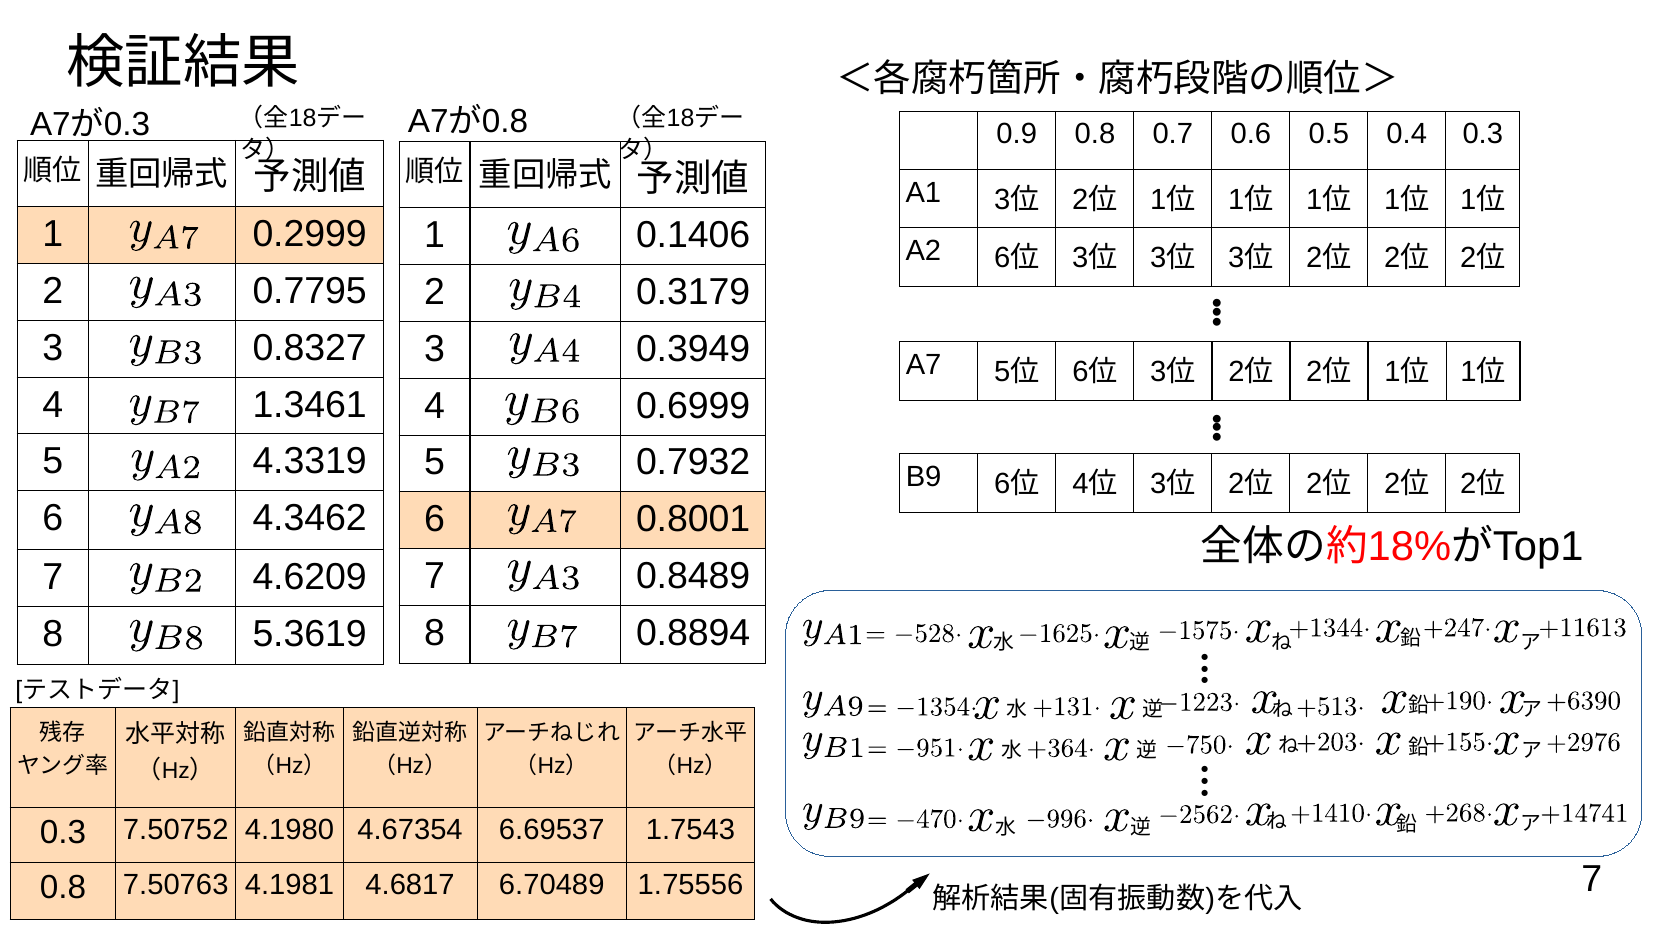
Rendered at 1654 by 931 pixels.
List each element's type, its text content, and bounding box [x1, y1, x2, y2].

picture [868, 738, 962, 757]
text_box ・ [1198, 301, 1230, 319]
picture [1289, 618, 1369, 639]
table_header 予測値 [236, 154, 383, 206]
picture [1104, 809, 1130, 832]
text_box ・ [1198, 395, 1230, 416]
picture [1246, 620, 1256, 643]
text_box 解析結果(固有振動数)を代入 [814, 855, 1347, 931]
text_box 鉛 [1393, 727, 1453, 768]
table_cell 3位 [1134, 228, 1211, 286]
table_cell A2 [900, 228, 977, 286]
table_header 鉛直逆対称（Hz） [344, 708, 477, 807]
table_header 予測値 [621, 142, 765, 207]
picture [1547, 732, 1620, 754]
table_cell 0.3179 [621, 265, 765, 321]
table_header 重回帰式 [471, 148, 620, 207]
table_cell [89, 378, 235, 433]
picture [129, 448, 201, 483]
picture [1547, 691, 1620, 712]
table_cell 4.3319 [236, 434, 383, 490]
text_box 鉛 [1386, 614, 1446, 660]
text_box ア [1507, 726, 1567, 778]
picture [129, 504, 201, 537]
text_box [テストデータ] [0, 655, 254, 721]
text_box ね [1263, 737, 1323, 772]
picture [129, 562, 201, 595]
table_cell 4 [18, 378, 88, 433]
picture [968, 809, 994, 832]
table_header 0.3 [1446, 112, 1519, 169]
table_header 重回帰式 [89, 150, 235, 206]
table_cell 1.3461 [236, 378, 383, 433]
table_cell 2位 [1056, 170, 1133, 227]
table_header A7 [900, 342, 977, 400]
table_header 2位 [1291, 342, 1367, 400]
table_header 3位 [1134, 342, 1211, 400]
picture [1375, 803, 1401, 826]
table_cell [89, 550, 235, 606]
table_cell [471, 322, 620, 378]
table_cell 3位 [1212, 228, 1289, 286]
table_header 順位 [400, 148, 469, 207]
table_cell 6位 [978, 228, 1055, 286]
table_header 水平対称 （Hz） [116, 721, 235, 807]
text_box 鉛 [1381, 799, 1441, 845]
table_header 残存 ヤング率 [11, 721, 115, 807]
text_box ＜各腐朽箇所・腐朽段階の順位＞ [755, 47, 1406, 107]
table_cell 6.69537 [478, 808, 626, 862]
text_box （全18データ） [147, 88, 384, 154]
table_cell [89, 264, 235, 320]
picture [129, 276, 201, 309]
table_header 2位 [1290, 454, 1367, 512]
table_cell 2 [18, 264, 88, 320]
picture [1297, 697, 1363, 718]
text_box ・ [1175, 750, 1235, 788]
table_cell 4.1981 [236, 863, 343, 919]
text_box 逆 [1114, 618, 1174, 670]
table_cell [471, 606, 620, 663]
text_box ね [1257, 685, 1317, 737]
table_header 2位 [1446, 454, 1519, 512]
table_cell 4.6209 [236, 550, 383, 606]
picture [1500, 691, 1507, 714]
table_cell 5 [18, 434, 88, 490]
picture [803, 803, 864, 831]
text_box 鉛 [1393, 681, 1453, 727]
text_box ア [1505, 618, 1565, 670]
picture [1426, 732, 1492, 753]
text_box 水 [980, 803, 1040, 855]
picture [1033, 697, 1099, 718]
picture [507, 221, 579, 254]
picture [1246, 732, 1271, 755]
table_cell 2位 [1368, 228, 1445, 286]
title 検証結果 [0, 23, 485, 83]
picture [1158, 619, 1239, 641]
table_cell 7.50752 [116, 808, 235, 862]
table_cell 2位 [1290, 228, 1367, 286]
table_cell 3位 [1056, 228, 1133, 286]
picture [505, 392, 579, 426]
table_cell [89, 607, 235, 655]
table_header 0.5 [1290, 112, 1367, 169]
picture [507, 619, 578, 650]
picture [801, 618, 863, 648]
table_cell 0.6999 [621, 379, 765, 435]
picture [1381, 691, 1393, 714]
table_cell 6.70489 [478, 863, 626, 919]
table_cell 7 [18, 550, 88, 606]
table_cell 5.3619 [236, 607, 383, 664]
table_cell 0.3 [11, 808, 115, 862]
text_box 逆 [1127, 685, 1188, 737]
table_cell 1位 [1290, 170, 1367, 227]
table_cell [471, 549, 620, 605]
table_cell 0.8001 [621, 492, 765, 548]
table_cell 8 [18, 607, 88, 655]
text_box ・ [1198, 280, 1230, 301]
table_cell 0.8327 [236, 321, 383, 377]
table_header 1位 [1369, 342, 1446, 400]
picture [507, 331, 581, 367]
table_header 1位 [1447, 342, 1519, 400]
table_cell 6 [18, 491, 88, 549]
picture [1494, 803, 1519, 826]
table_header 順位 [18, 150, 88, 206]
table_cell 7.50763 [116, 863, 235, 919]
text_box ・ [1175, 788, 1235, 812]
picture [129, 619, 203, 652]
picture [1375, 732, 1401, 755]
table_header 6位 [1056, 342, 1133, 400]
picture [868, 696, 992, 720]
picture [968, 626, 978, 649]
table_header アーチ水平（Hz） [627, 708, 754, 807]
text_box 逆 [1116, 803, 1176, 855]
picture [129, 395, 200, 426]
table_header 0.4 [1368, 112, 1445, 169]
text_box ・ [1175, 688, 1235, 700]
table_cell 0.7932 [621, 436, 765, 491]
table_cell 0.1406 [621, 208, 765, 264]
picture [1291, 803, 1371, 824]
table_cell 1 [400, 208, 469, 264]
picture [1104, 626, 1114, 649]
table_cell [89, 207, 235, 263]
text_box ね [1251, 797, 1312, 849]
picture [1246, 803, 1271, 826]
text_box 逆 [1122, 726, 1175, 778]
table_cell 4 [400, 379, 469, 435]
picture [1166, 734, 1233, 755]
picture [1297, 732, 1363, 753]
text_box A7が0.8 [384, 88, 525, 148]
picture [868, 809, 962, 829]
picture [803, 691, 863, 718]
picture [1160, 805, 1239, 824]
text_box A7が0.3 [0, 90, 147, 150]
table_header 0.8 [1056, 112, 1133, 169]
table_cell 1位 [1134, 170, 1211, 227]
text_box ね [1256, 618, 1316, 670]
table_cell [471, 379, 620, 435]
picture [507, 447, 579, 479]
text_box ア [1507, 685, 1567, 726]
text_box ・ [1198, 416, 1230, 435]
text_box （全18データ） [525, 88, 762, 148]
table_header 4位 [1056, 454, 1133, 512]
table_cell 0.7795 [236, 264, 383, 320]
table_cell 4.3462 [236, 491, 383, 549]
table_cell 0.8 [11, 863, 115, 919]
table_cell [471, 265, 620, 321]
table_cell 1.75556 [627, 863, 754, 919]
text_box ね [1317, 720, 1323, 732]
table_header 0.9 [978, 112, 1055, 169]
picture [507, 559, 579, 592]
table_cell [471, 492, 620, 548]
table_cell 0.3949 [621, 322, 765, 378]
table_cell 4.1980 [236, 808, 343, 862]
picture [803, 732, 863, 760]
picture [1160, 692, 1239, 712]
table_cell 2 [400, 265, 469, 321]
table_cell [89, 491, 235, 549]
table_cell 4.6817 [344, 863, 477, 919]
table_cell 1位 [1446, 170, 1519, 227]
table_cell 6 [400, 492, 469, 548]
picture [1426, 803, 1492, 824]
picture [1494, 732, 1519, 755]
table_cell 1.7543 [627, 808, 754, 862]
table_cell 3位 [978, 170, 1055, 227]
picture [129, 220, 199, 251]
table_cell A1 [900, 170, 977, 227]
table_cell 8 [400, 606, 469, 663]
table_header 0.6 [1212, 112, 1289, 169]
picture [507, 503, 577, 535]
text_box 水 [992, 685, 1052, 737]
picture [507, 277, 582, 312]
table_cell 0.8894 [621, 606, 765, 663]
picture [1424, 618, 1490, 639]
picture [1027, 809, 1093, 828]
picture [1104, 738, 1130, 761]
picture [1027, 738, 1093, 759]
text_box 水 [986, 726, 1046, 778]
table_header 3位 [1134, 454, 1211, 512]
text_box <番号> [1566, 850, 1654, 931]
table_cell 0.8489 [621, 549, 765, 605]
table_cell 3 [400, 322, 469, 378]
table_cell 1位 [1368, 170, 1445, 227]
picture [1426, 691, 1492, 712]
picture [968, 738, 994, 761]
picture [1110, 696, 1135, 720]
table_header 鉛直対称（Hz） [236, 708, 343, 807]
text_box ・ [1175, 637, 1235, 649]
table_header アーチねじれ（Hz） [478, 708, 626, 807]
picture [1539, 618, 1626, 639]
table_cell 3 [18, 321, 88, 377]
picture [129, 334, 201, 367]
table_header B9 [900, 454, 977, 512]
table_cell [89, 434, 235, 490]
table_header 2位 [1213, 342, 1289, 400]
table_cell 4.67354 [344, 808, 477, 862]
table_cell 1 [18, 207, 88, 263]
table_header 2位 [1368, 454, 1445, 512]
table_cell [471, 208, 620, 264]
picture [1038, 624, 1098, 643]
text_box 水 [978, 617, 1038, 670]
picture [866, 624, 961, 643]
picture [1541, 803, 1627, 824]
table_cell 7 [400, 549, 469, 605]
picture [1494, 620, 1505, 643]
table_cell 0.2999 [236, 207, 383, 263]
picture [1251, 691, 1257, 714]
table_header 0.7 [1134, 112, 1211, 169]
table_cell 1位 [1212, 170, 1289, 227]
table_header 5位 [978, 342, 1055, 400]
table_cell 2位 [1446, 228, 1519, 286]
table_header [900, 112, 977, 169]
table_cell [471, 436, 620, 491]
text_box 全体の約18%がTop1 [1098, 513, 1613, 573]
table_header 6位 [978, 454, 1055, 512]
picture [1375, 620, 1386, 643]
table_cell 5 [400, 436, 469, 491]
table_cell [89, 321, 235, 377]
table_header 2位 [1212, 454, 1289, 512]
text_box ・ [1175, 649, 1235, 688]
text_box ア [1505, 799, 1565, 851]
